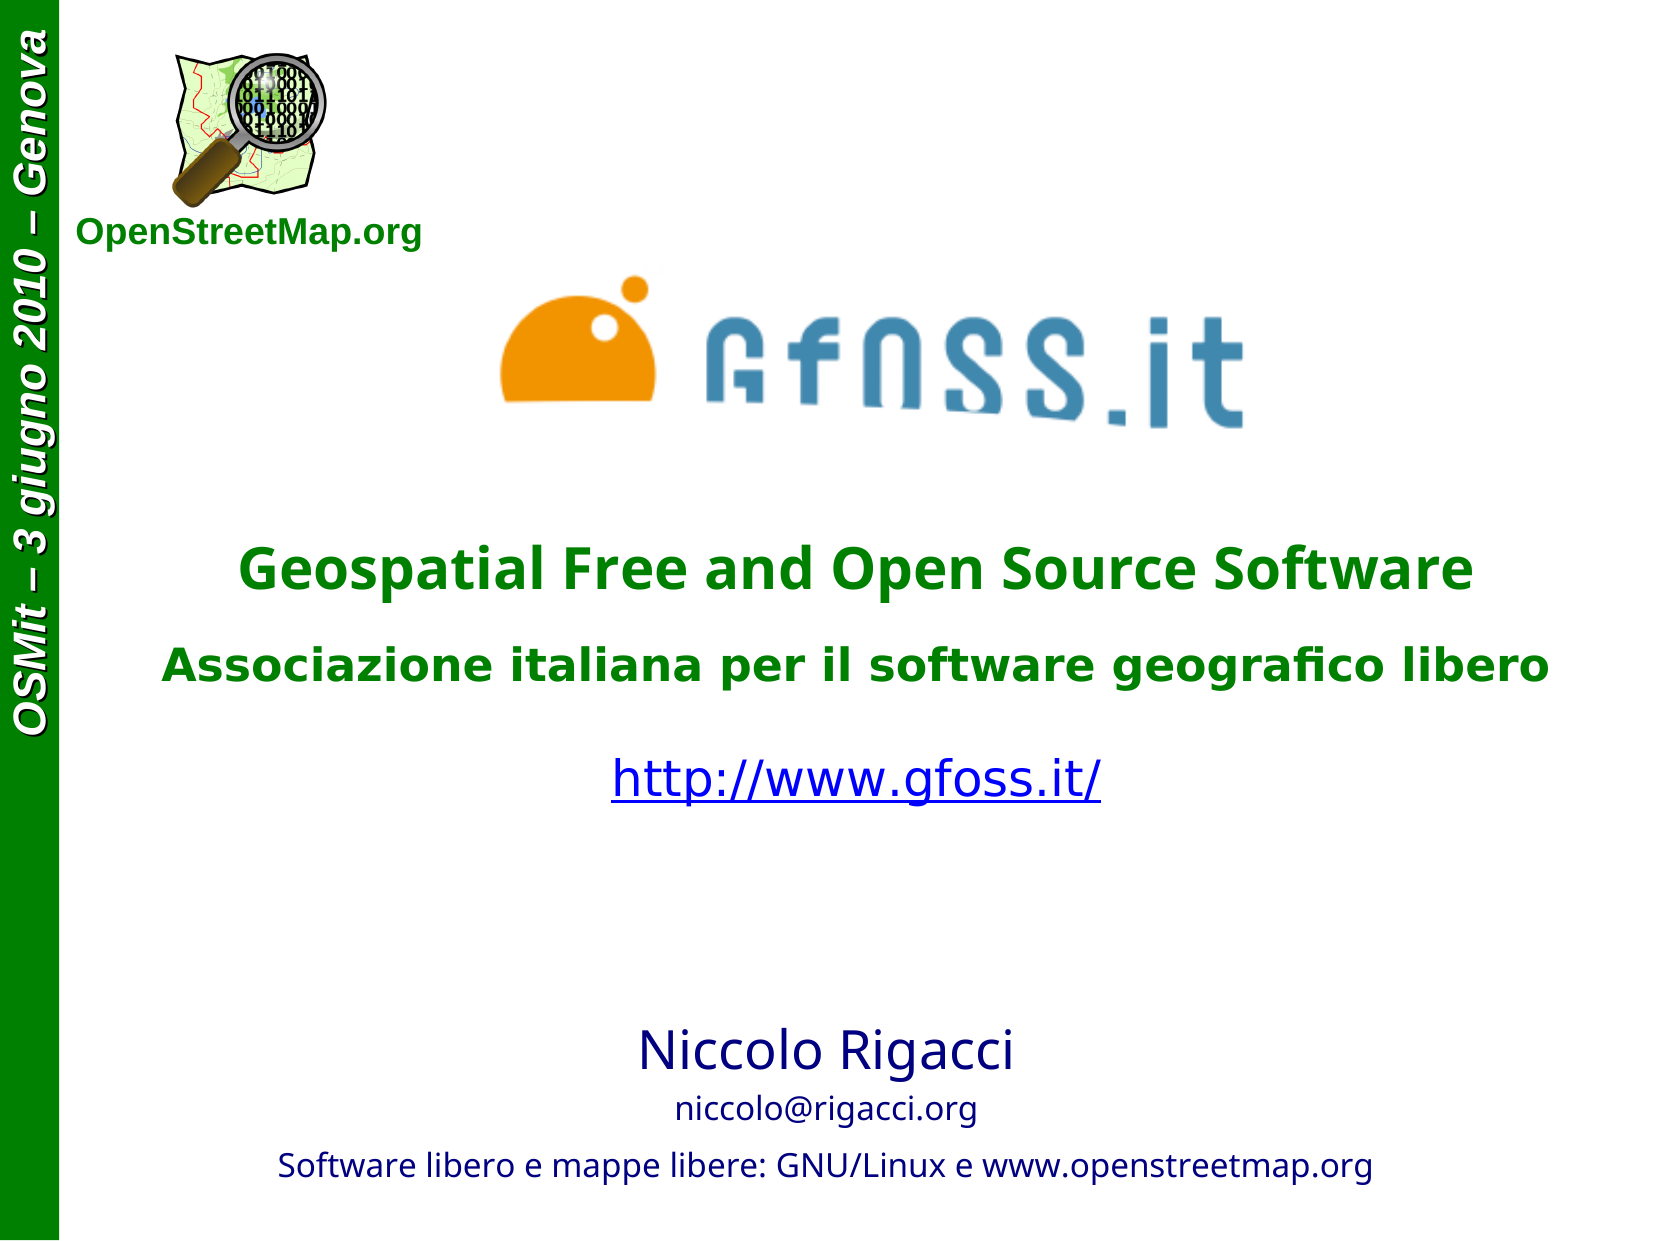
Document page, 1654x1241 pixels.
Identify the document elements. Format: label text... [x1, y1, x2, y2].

text_box Associazione italiana per il software geografico libero http://www.gfoss.it/ [59, 631, 1654, 816]
picture [484, 265, 1270, 454]
text_box GFOSS.it Geospatial Free and Open Source Software [59, 292, 1654, 570]
text_box OpenStreetMap.org [60, 203, 439, 261]
text_box Niccolo Rigacci niccolo@rigacci.org Software libero e mappe libere: GNU/Linux e www.openstreetmap.org [0, 1003, 1654, 1171]
picture [169, 48, 330, 203]
